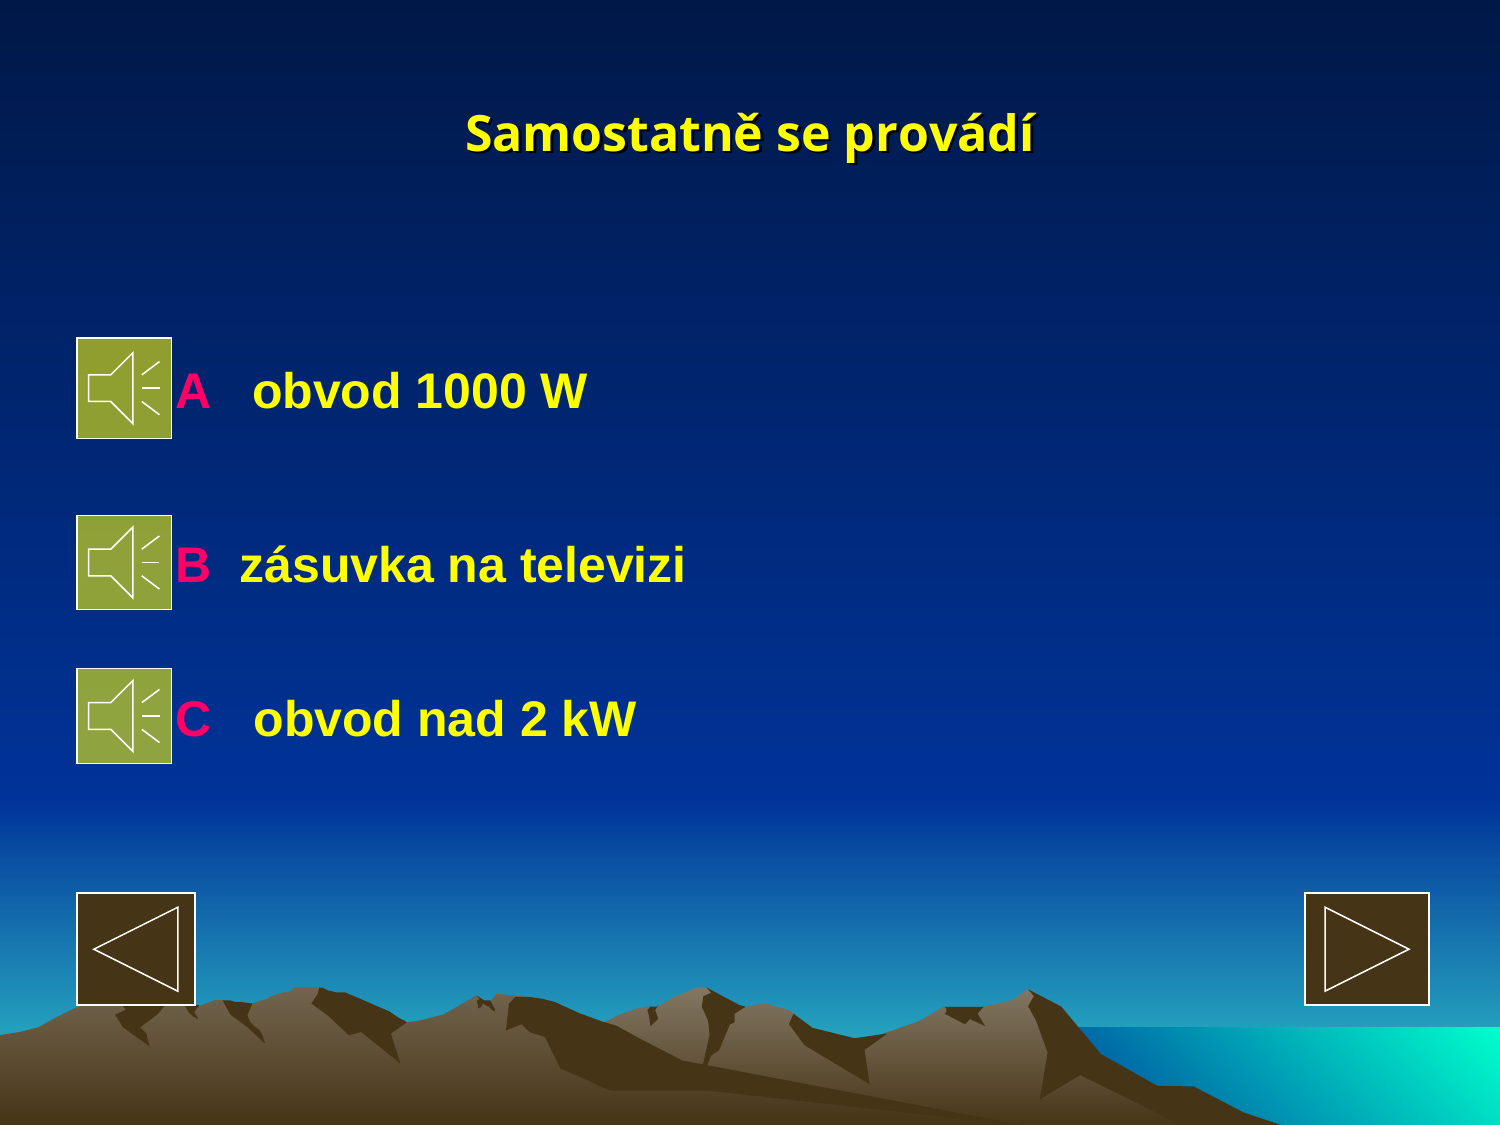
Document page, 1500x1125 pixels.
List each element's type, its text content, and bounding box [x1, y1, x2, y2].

text_box C obvod nad 2 kW [76, 668, 172, 764]
text_box A obvod 1000 W [76, 338, 172, 439]
text_box [76, 893, 195, 1006]
title Samostatně se provádí [75, 37, 1426, 225]
text_box [1305, 893, 1429, 1006]
text_box B zásuvka na televizi [76, 515, 172, 610]
